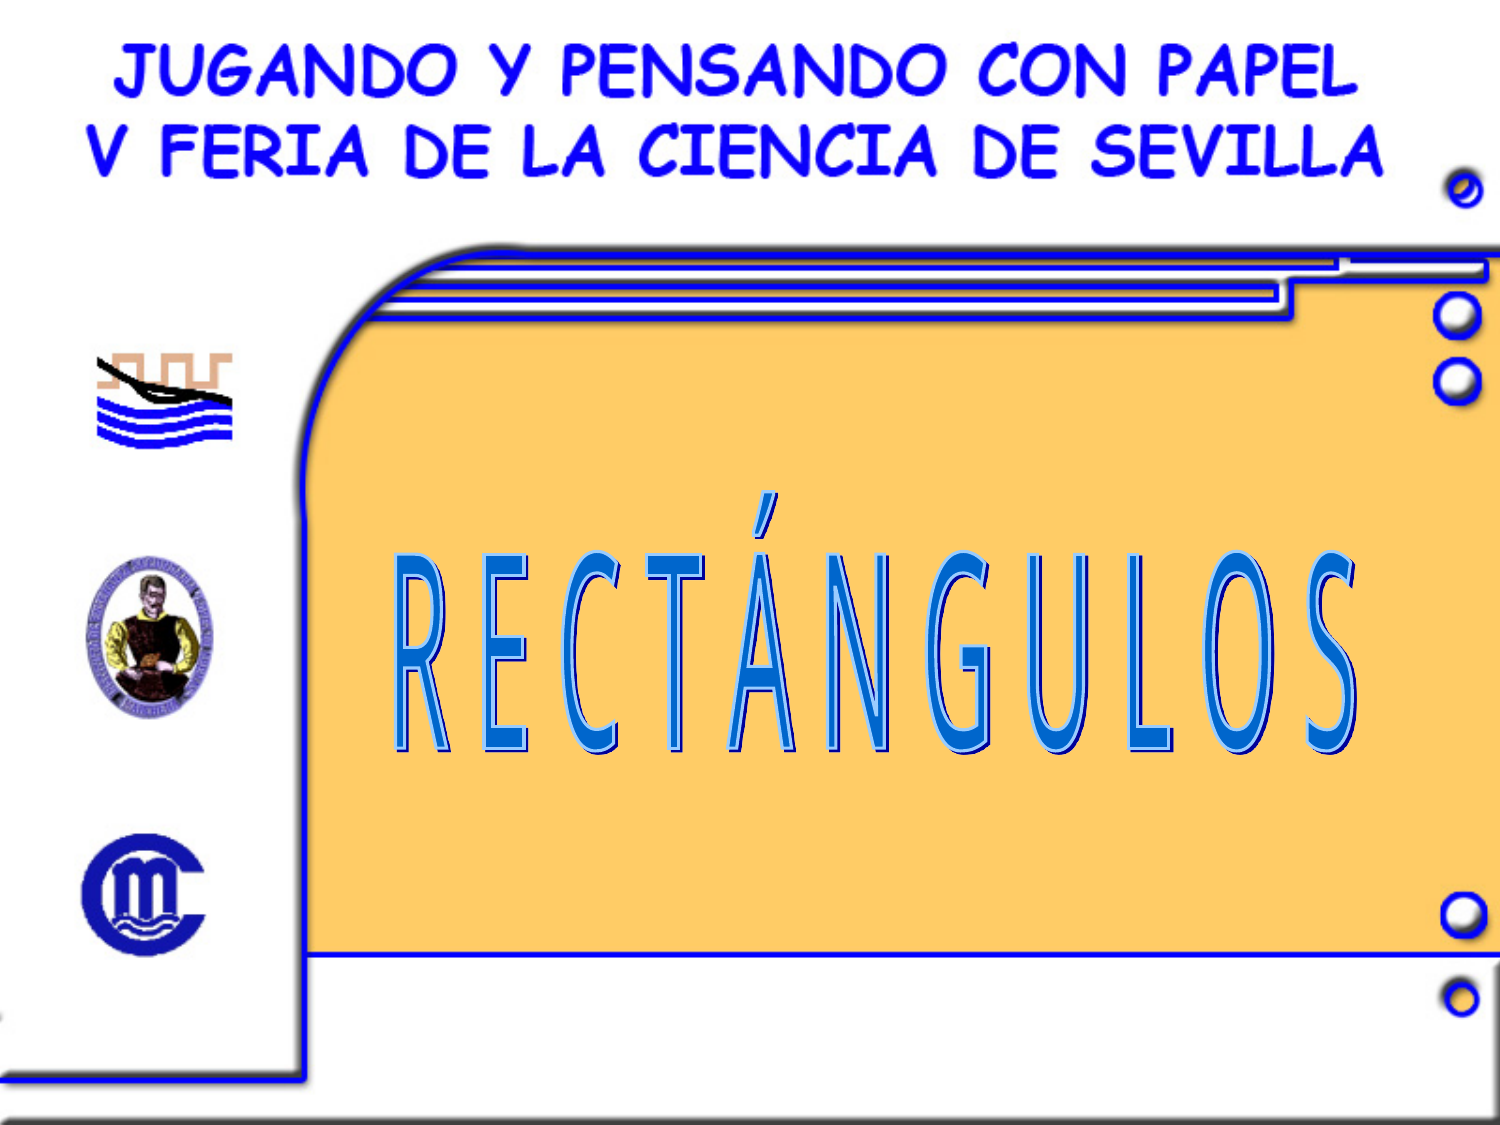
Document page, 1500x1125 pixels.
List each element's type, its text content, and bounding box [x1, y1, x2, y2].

text_box R E C T Á N G U L O S [827, 554, 885, 749]
text_box R E C T Á N G U L O S [926, 551, 986, 751]
text_box R E C T Á N G U L O S [562, 551, 617, 751]
text_box R E C T Á N G U L O S [1028, 554, 1084, 751]
text_box R E C T Á N G U L O S [1128, 554, 1169, 749]
text_box R E C T Á N G U L O S [484, 554, 525, 749]
text_box R E C T Á N G U L O S [753, 491, 774, 536]
picture [0, 0, 1500, 1125]
text_box R E C T Á N G U L O S [395, 554, 447, 749]
text_box R E C T Á N G U L O S [1203, 551, 1270, 751]
text_box R E C T Á N G U L O S [646, 554, 701, 749]
text_box R E C T Á N G U L O S [1307, 551, 1353, 751]
text_box R E C T Á N G U L O S [727, 553, 792, 749]
